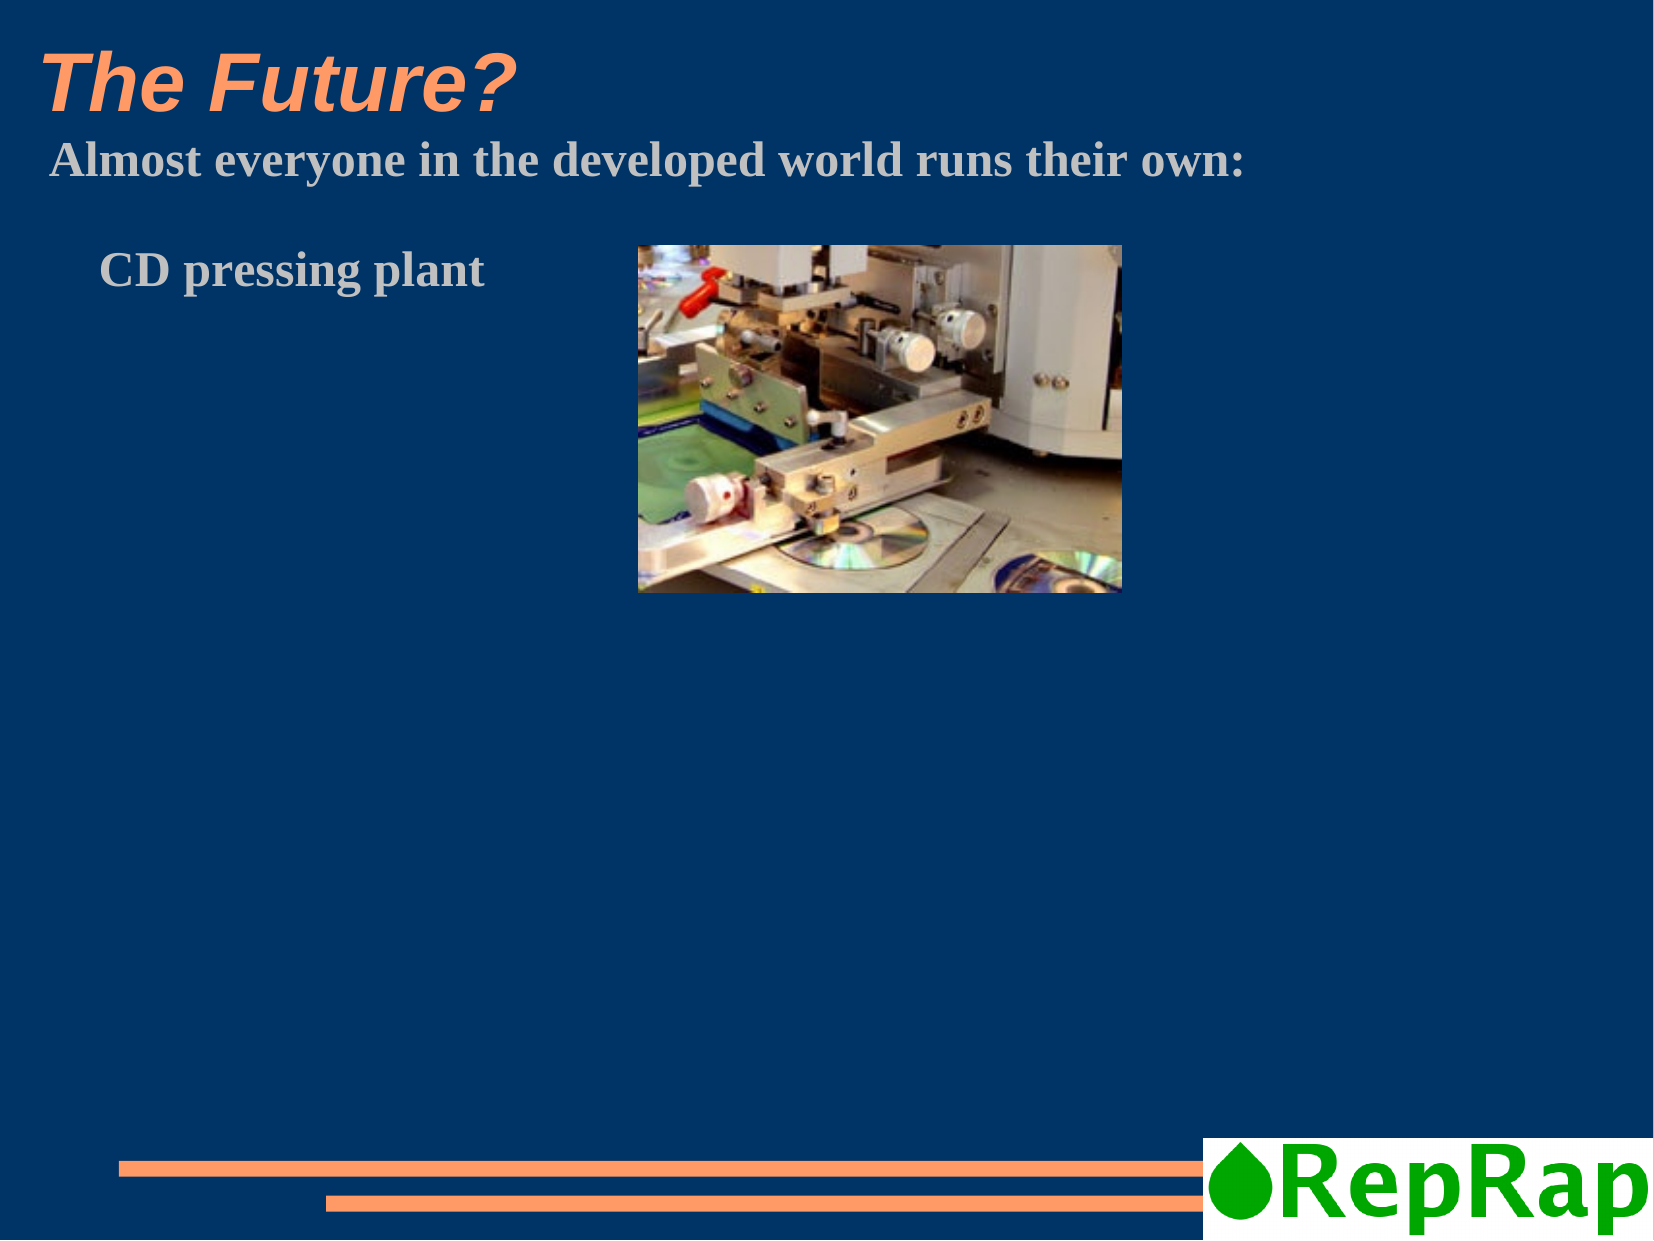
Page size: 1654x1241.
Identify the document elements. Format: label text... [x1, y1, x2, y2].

text_box Almost everyone in the developed world runs their own: CD pressing plant [48, 20, 1297, 1241]
picture [638, 245, 1122, 593]
title The Future? [37, 0, 1532, 187]
picture [1203, 1138, 1654, 1241]
